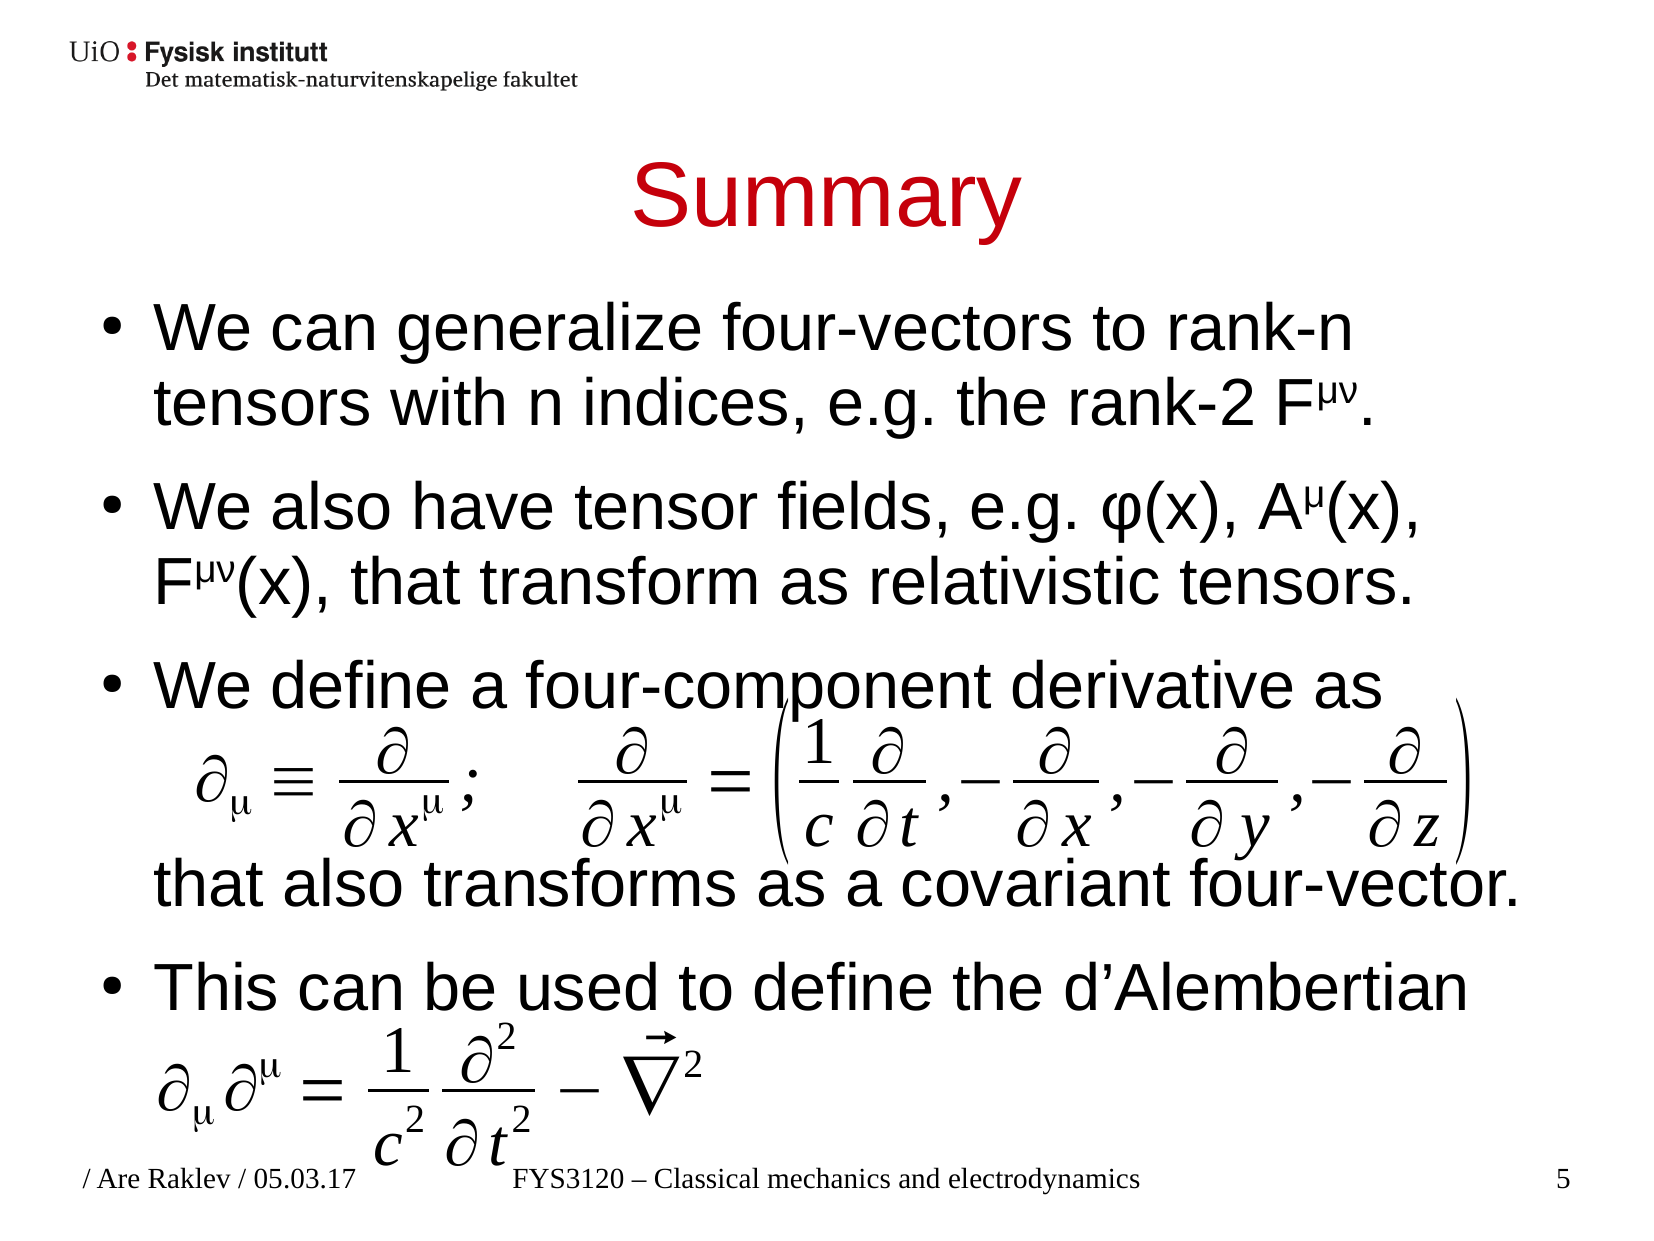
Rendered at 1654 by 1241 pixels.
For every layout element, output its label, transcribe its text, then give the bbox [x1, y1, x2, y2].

title Summary [82, 90, 1571, 290]
chart [187, 694, 1482, 869]
chart [150, 1012, 710, 1180]
picture [68, 37, 581, 93]
list We can generalize four-vectors to rank-n tensors with n indices, e.g. the rank-2 Fμν. We also have tensor fields, e.g. φ(x), Aμ(x), Fμν(x), that transform as relativistic tensors. We define a four-component derivative as that also transforms as a covariant four-vector. This can be used to define the d’Alembertian [82, 290, 1571, 1147]
